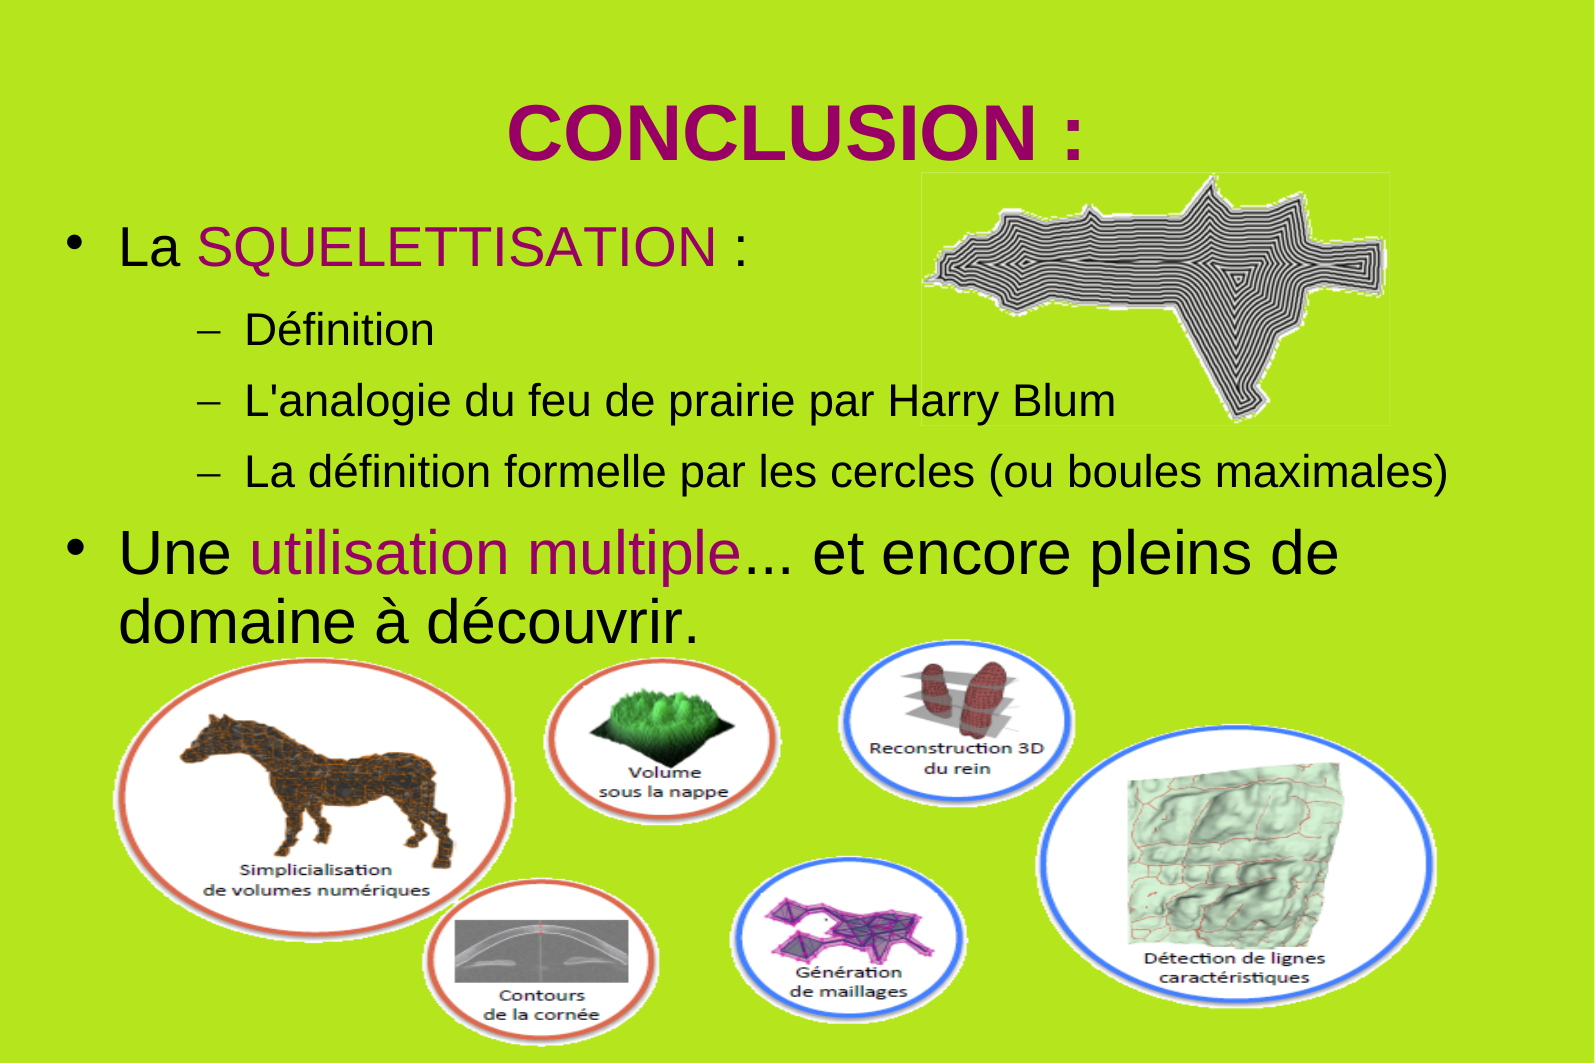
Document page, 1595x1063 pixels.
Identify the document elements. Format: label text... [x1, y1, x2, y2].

title CONCLUSION : [79, 42, 1515, 212]
list La SQUELETTISATION : Définition L'analogie du feu de prairie par Harry Blum La définition formelle par les cercles (ou boules maximales) Une utilisation multiple... et encore pleins de domaine à découvrir. [47, 212, 1595, 815]
picture [0, 0, 1595, 1063]
